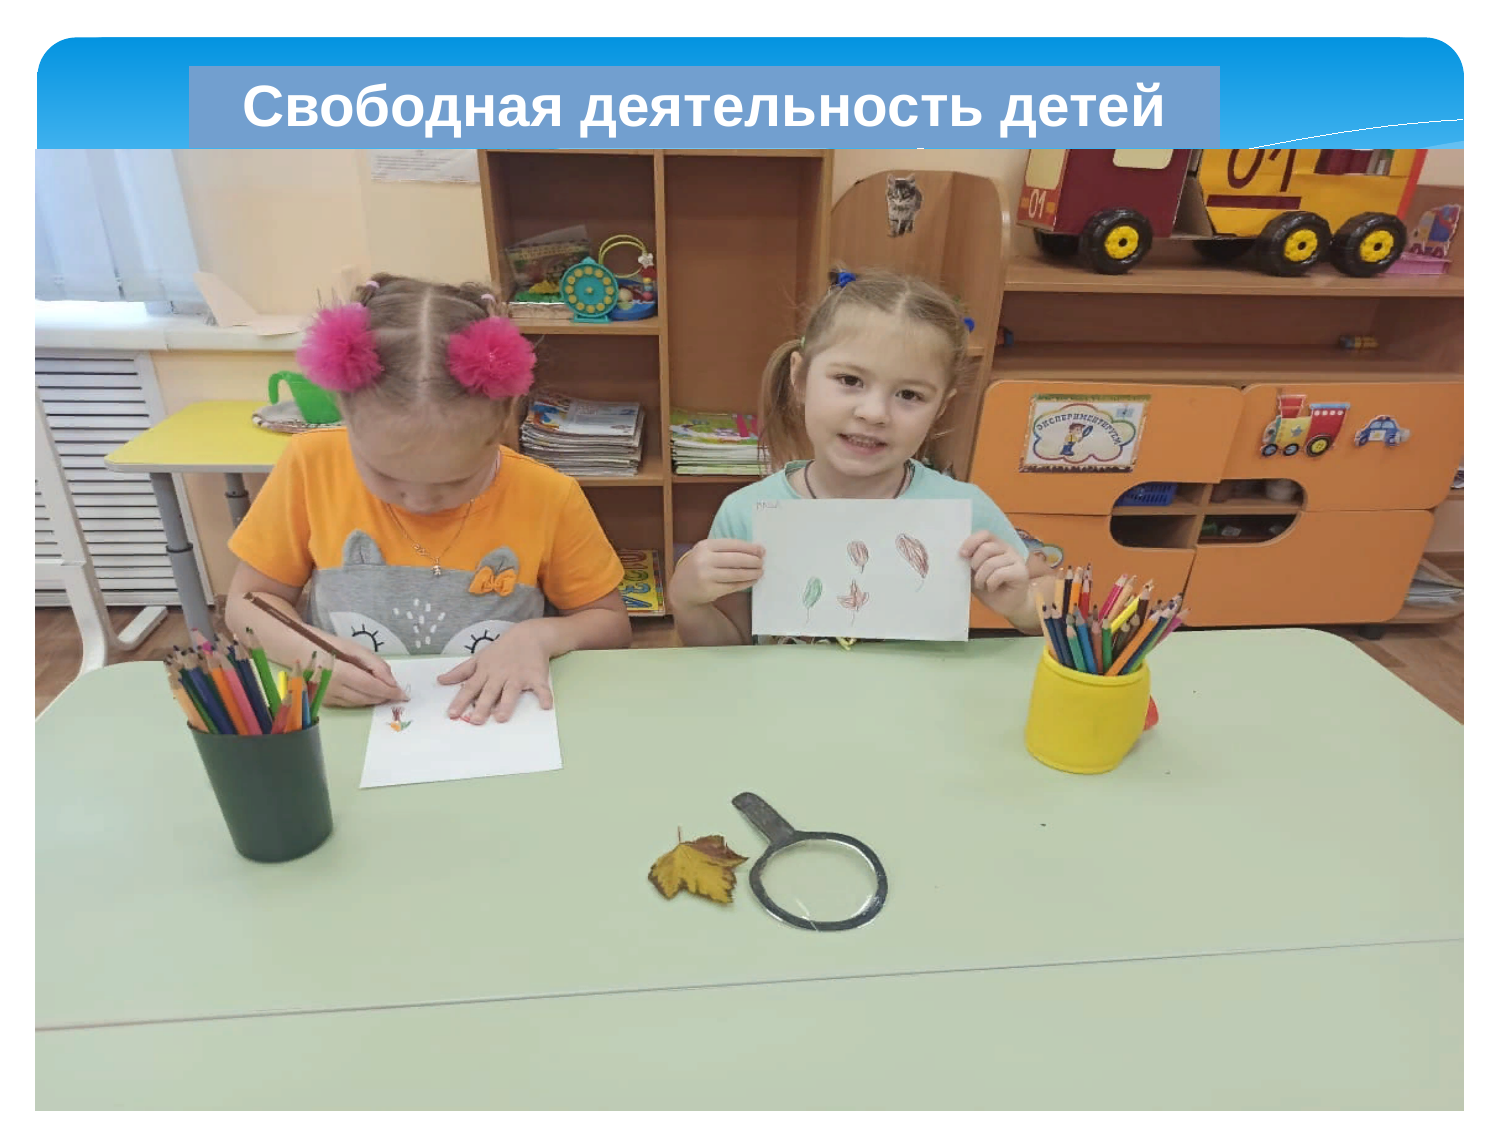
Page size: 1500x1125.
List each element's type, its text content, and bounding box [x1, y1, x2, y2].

table_header Свободная деятельность детей [189, 66, 1220, 148]
picture [35, 149, 1464, 1111]
